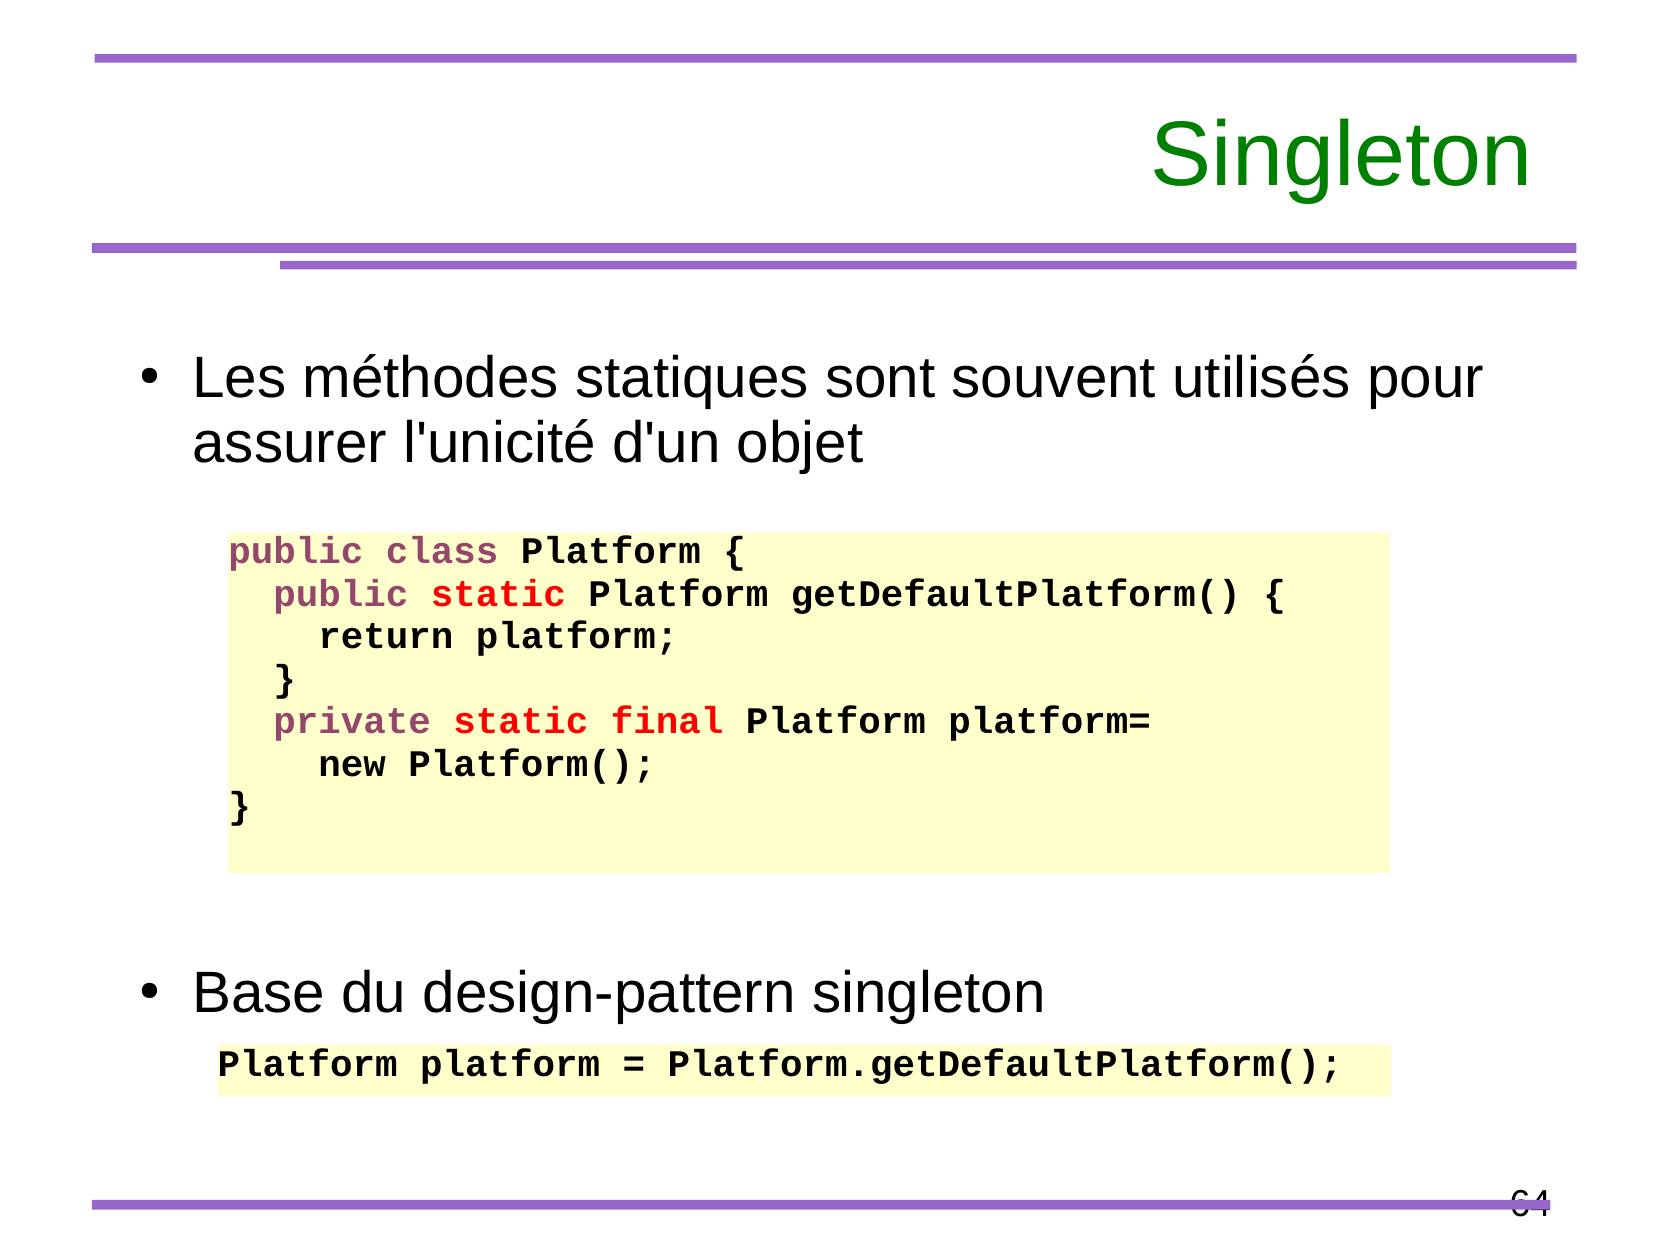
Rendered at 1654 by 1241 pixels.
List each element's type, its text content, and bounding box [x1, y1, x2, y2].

list Les méthodes statiques sont souvent utilisés pour assurer l'unicité d'un objet Base du design-pattern singleton [121, 344, 1534, 1025]
text_box public class Platform { public static Platform getDefaultPlatform() { return platform; } private static final Platform platform= new Platform(); } [228, 532, 1390, 873]
text_box Platform platform = Platform.getDefaultPlatform(); [217, 1044, 1392, 1097]
title Singleton [121, 49, 1534, 257]
